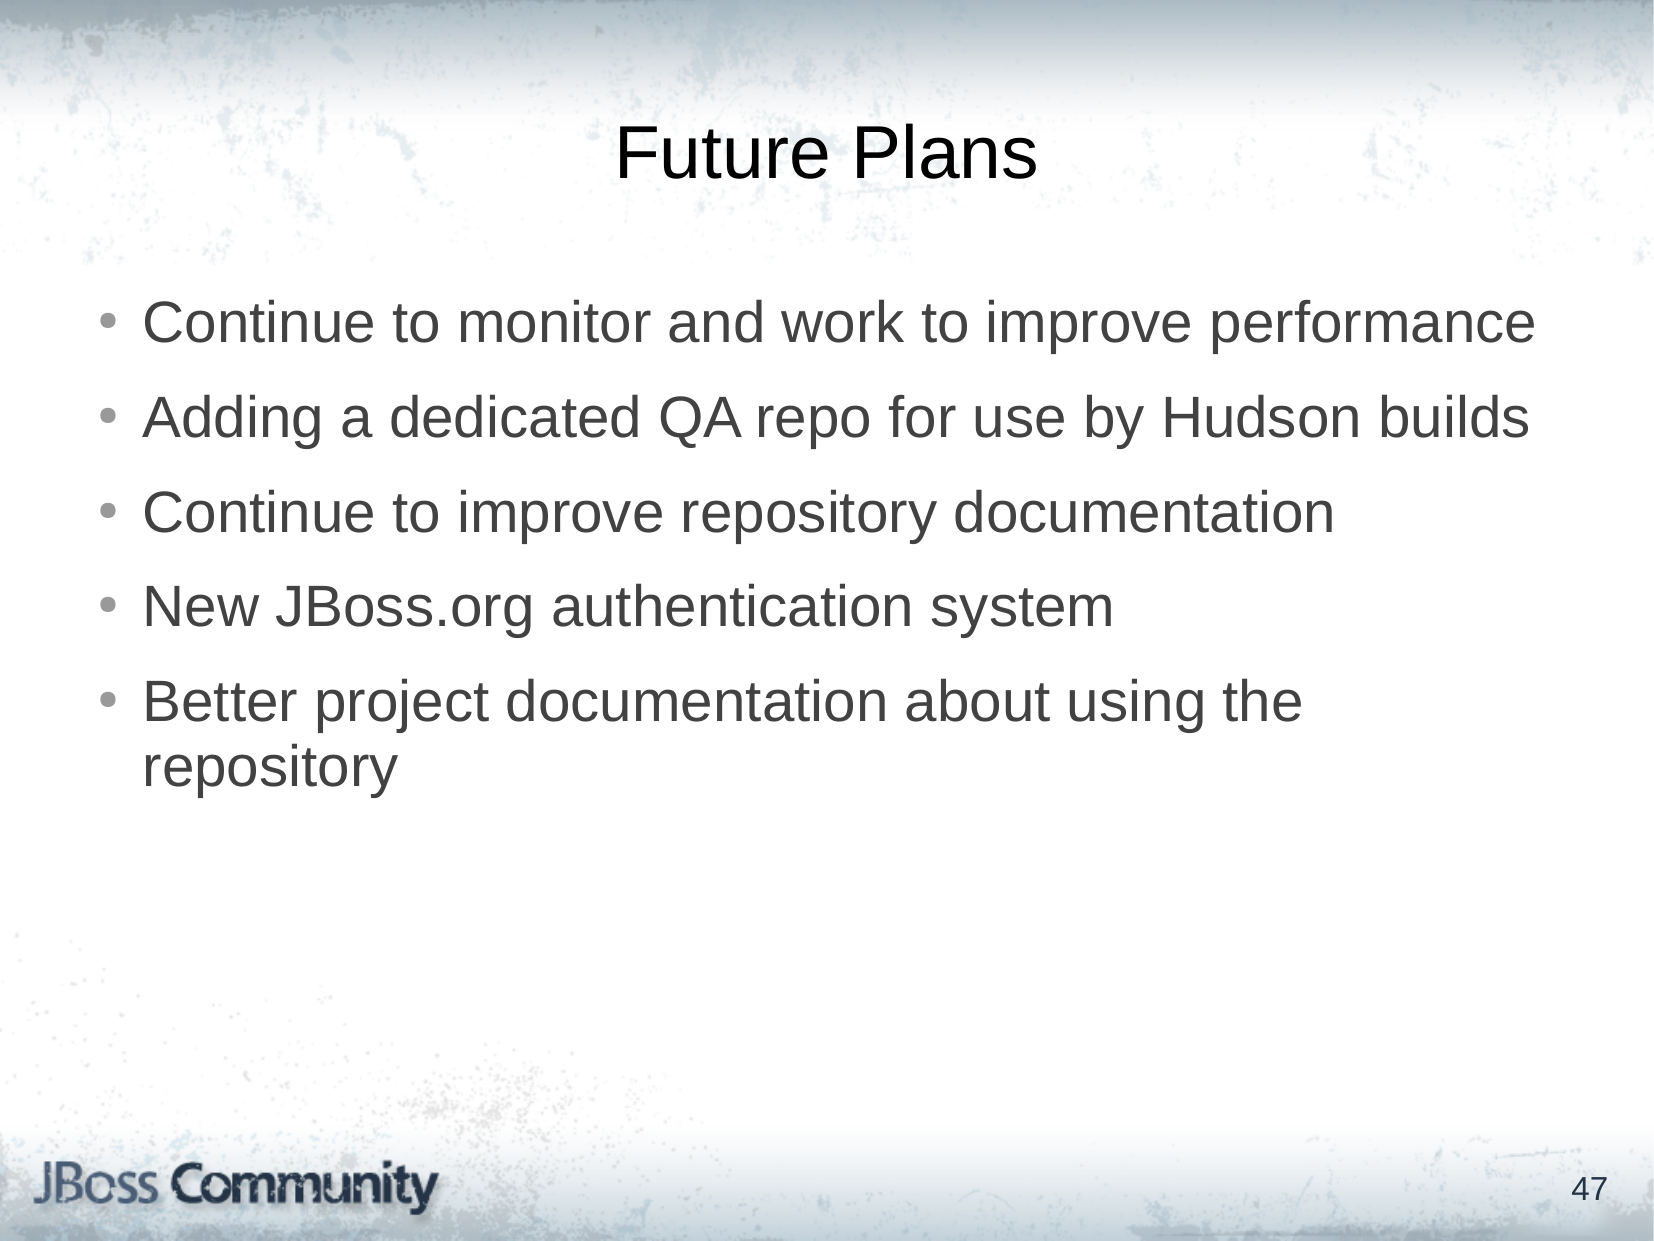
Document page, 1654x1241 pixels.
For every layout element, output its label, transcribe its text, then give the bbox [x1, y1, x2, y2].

list Continue to monitor and work to improve performance Adding a dedicated QA repo for use by Hudson builds Continue to improve repository documentation New JBoss.org authentication system Better project documentation about using the repository [82, 290, 1571, 1109]
picture [0, 0, 1654, 1241]
title Future Plans [82, 49, 1571, 257]
